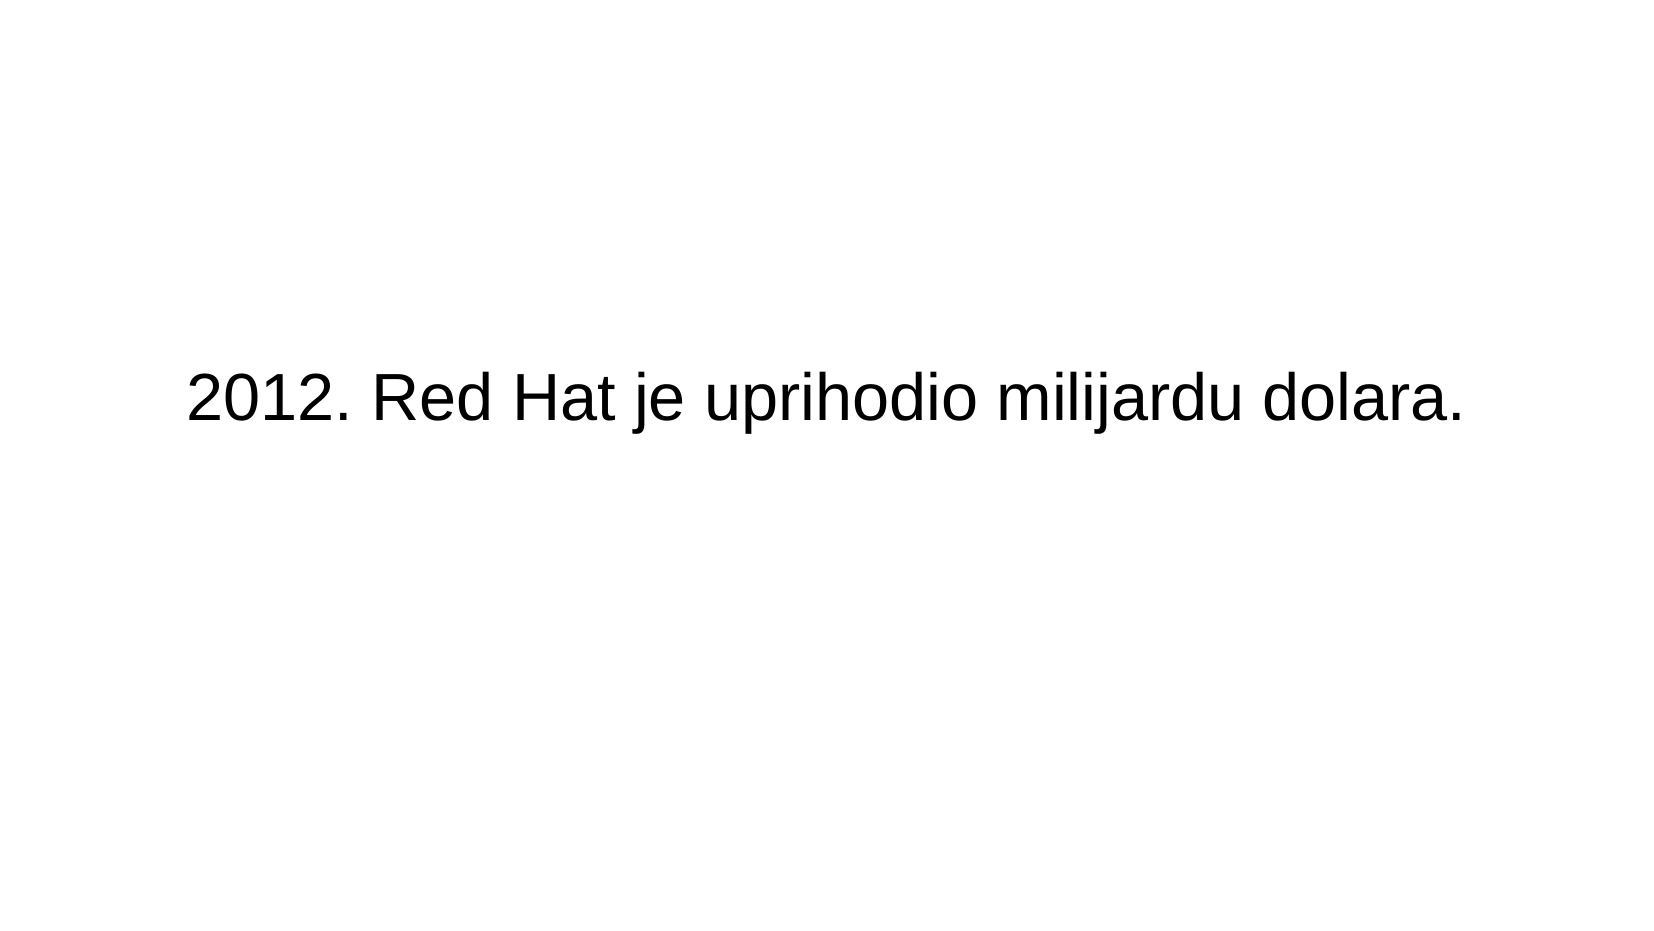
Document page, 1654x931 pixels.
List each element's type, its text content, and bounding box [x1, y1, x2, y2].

subtitle 2012. Red Hat je uprihodio milijardu dolara. [82, 37, 1571, 757]
